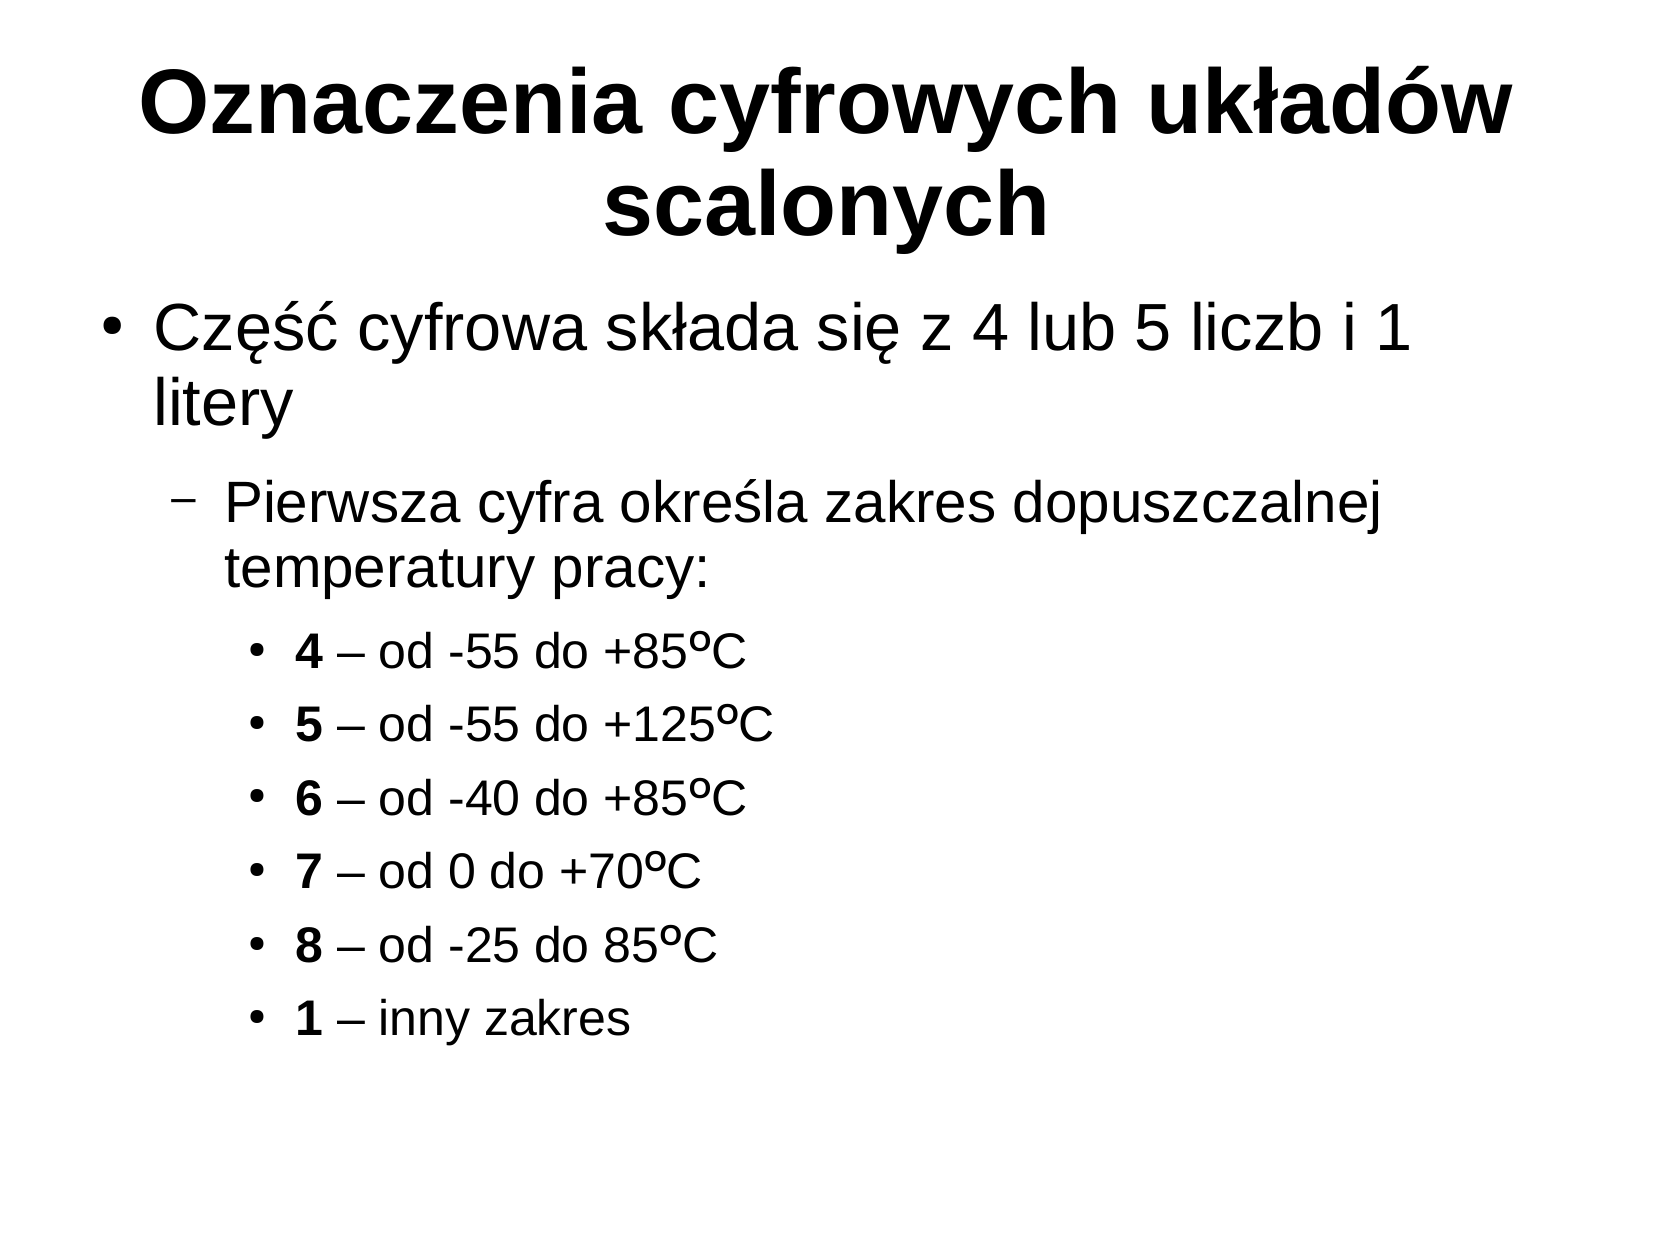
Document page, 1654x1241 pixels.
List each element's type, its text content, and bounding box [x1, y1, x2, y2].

list Część cyfrowa składa się z 4 lub 5 liczb i 1 litery Pierwsza cyfra określa zakres dopuszczalnej temperatury pracy: 4 – od -55 do +85OC 5 – od -55 do +125OC 6 – od -40 do +85OC 7 – od 0 do +70OC 8 – od -25 do 85OC 1 – inny zakres [82, 290, 1571, 1109]
title Oznaczenia cyfrowych układów scalonych [82, 49, 1571, 257]
